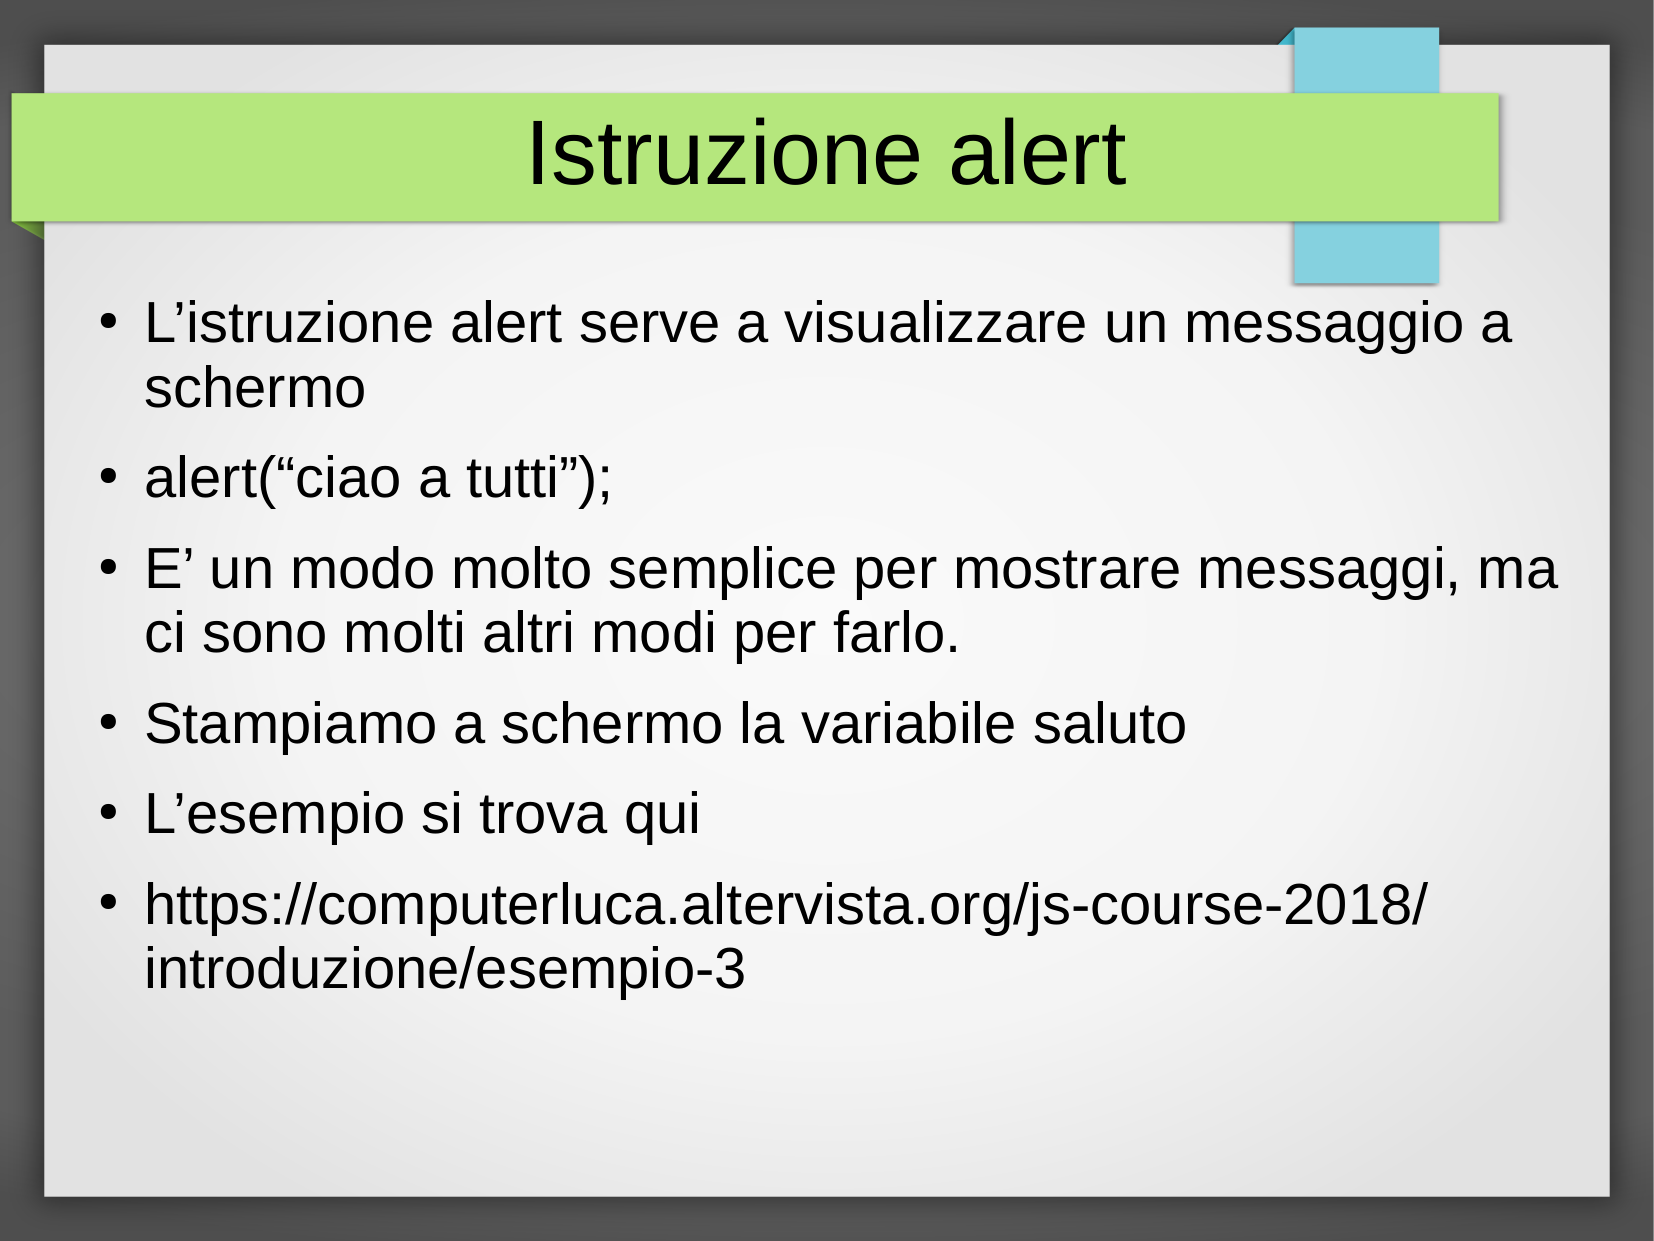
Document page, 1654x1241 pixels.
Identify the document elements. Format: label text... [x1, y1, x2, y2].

list L’istruzione alert serve a visualizzare un messaggio a schermo alert(“ciao a tutti”); E’ un modo molto semplice per mostrare messaggi, ma ci sono molti altri modi per farlo. Stampiamo a schermo la variabile saluto L’esempio si trova qui https://computerluca.altervista.org/js-course-2018/introduzione/esempio-3 [82, 290, 1571, 1010]
picture [0, 0, 1654, 1241]
title Istruzione alert [82, 49, 1571, 257]
